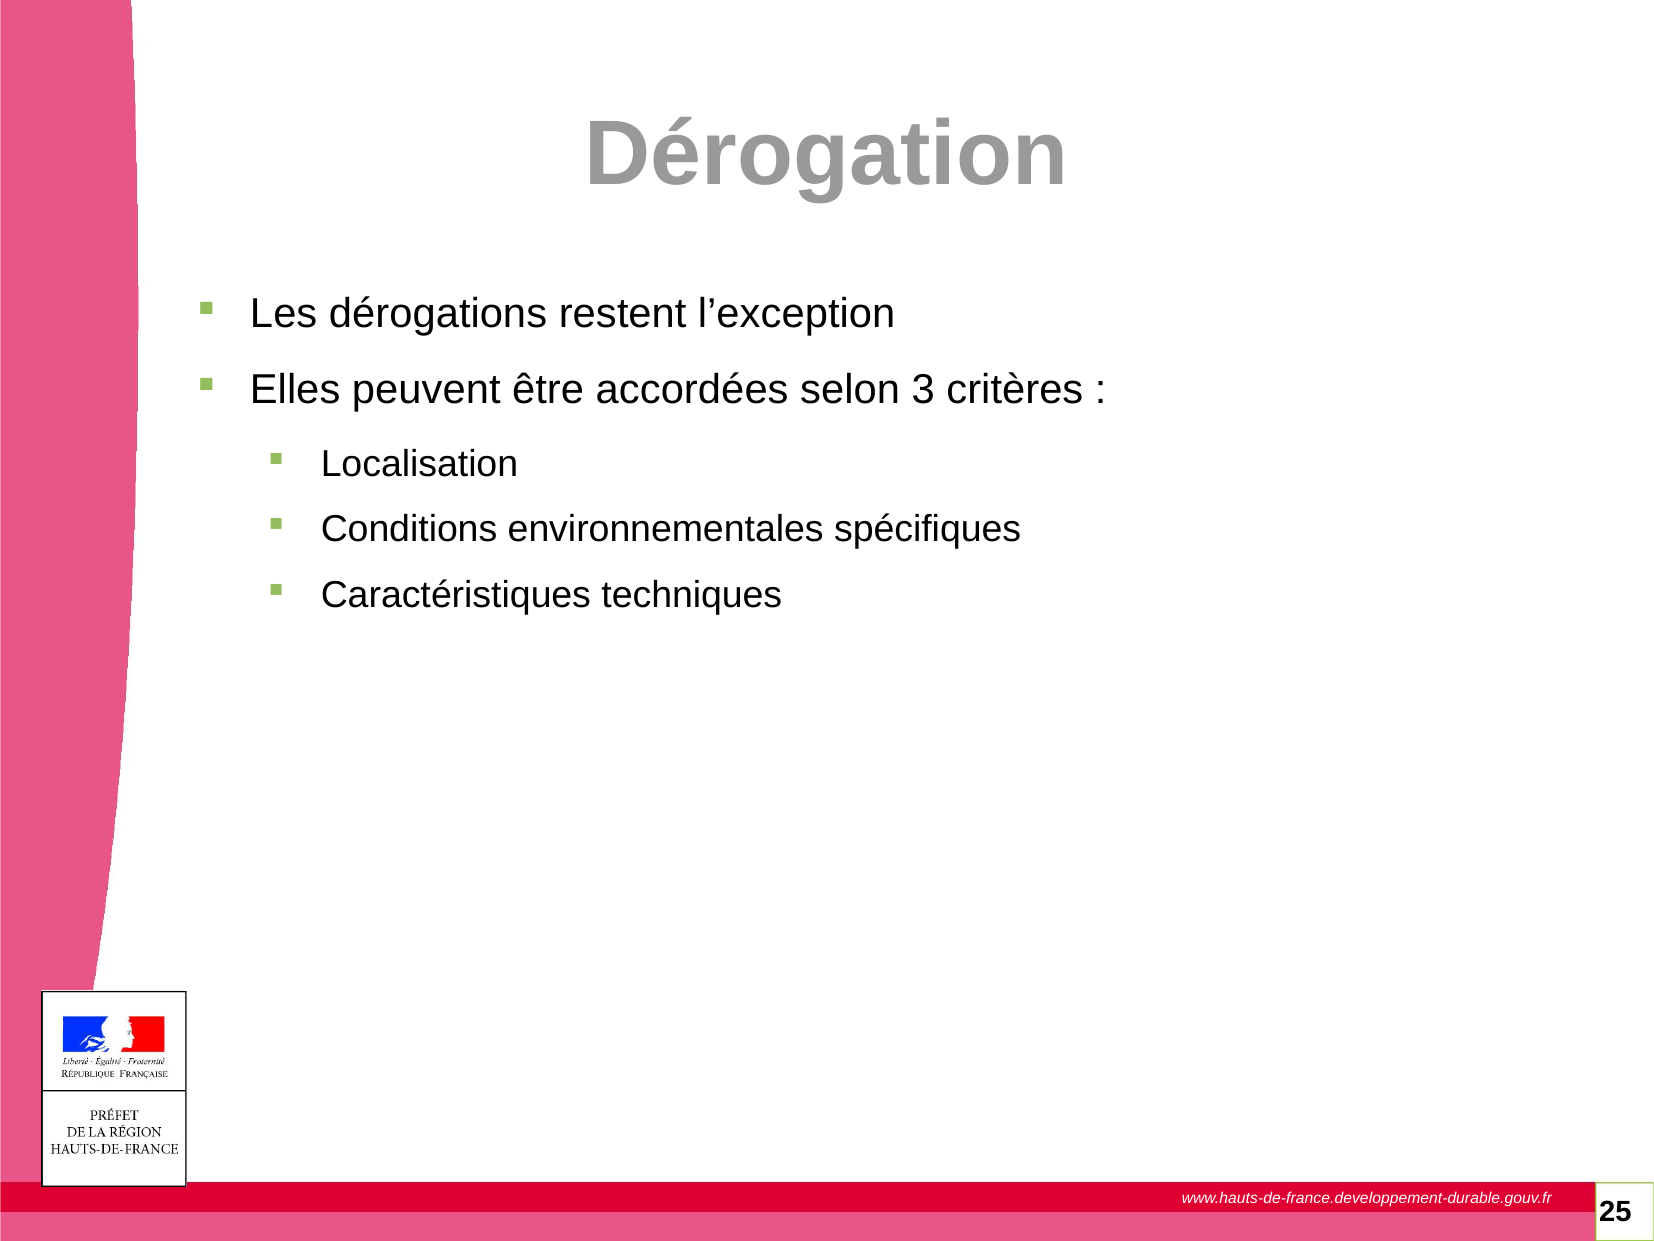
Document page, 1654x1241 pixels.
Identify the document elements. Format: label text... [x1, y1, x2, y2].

title Dérogation [82, 49, 1571, 257]
list Les dérogations restent l’exception Elles peuvent être accordées selon 3 critères : Localisation Conditions environnementales spécifiques Caractéristiques techniques [179, 290, 1509, 1010]
picture [0, 0, 1654, 1241]
